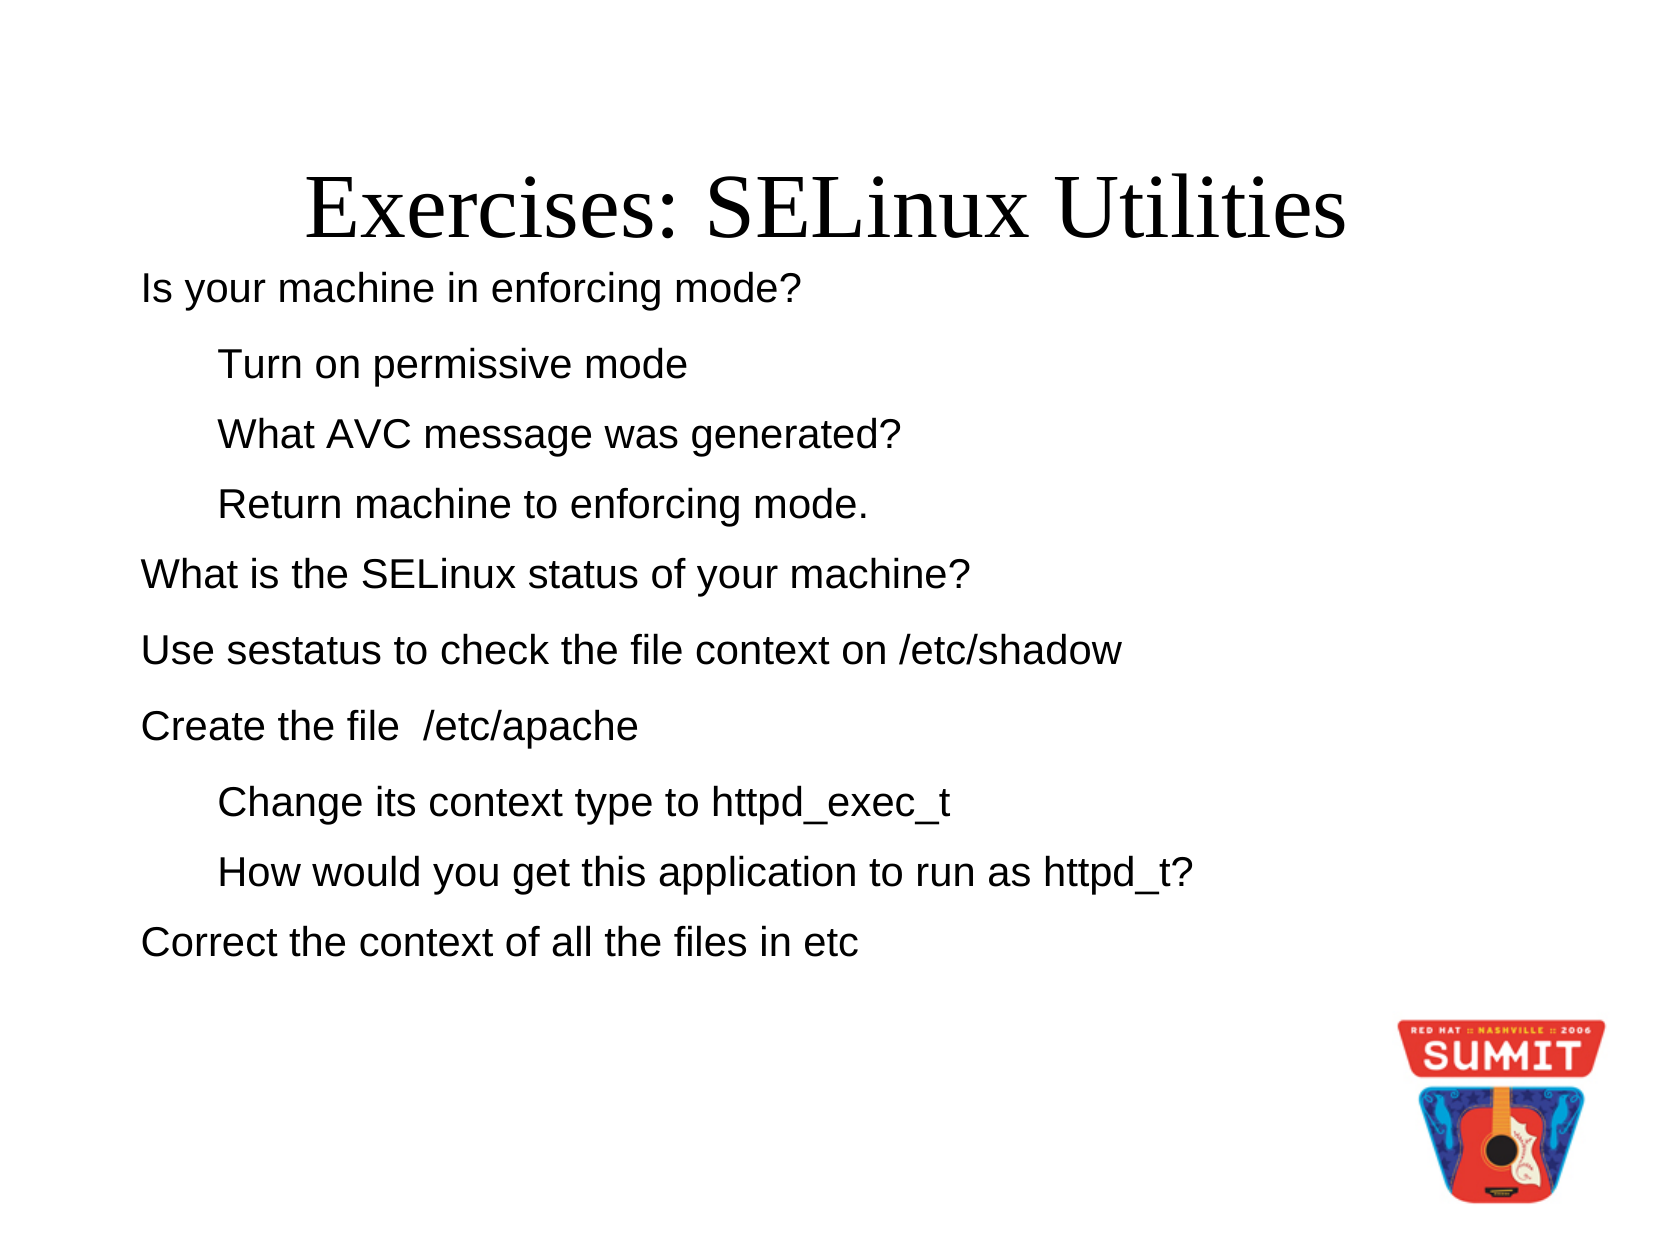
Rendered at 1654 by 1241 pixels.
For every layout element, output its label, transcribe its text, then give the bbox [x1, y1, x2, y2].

title Exercises: SELinux Utilities [121, 155, 1534, 258]
picture [1392, 1011, 1611, 1211]
list Is your machine in enforcing mode? Turn on permissive mode What AVC message was generated? Return machine to enforcing mode. What is the SELinux status of your machine? Use sestatus to check the file context on /etc/shadow Create the file /etc/apache Change its context type to httpd_exec_t How would you get this application to run as httpd_t? Correct the context of all the files in etc [122, 264, 1535, 1046]
